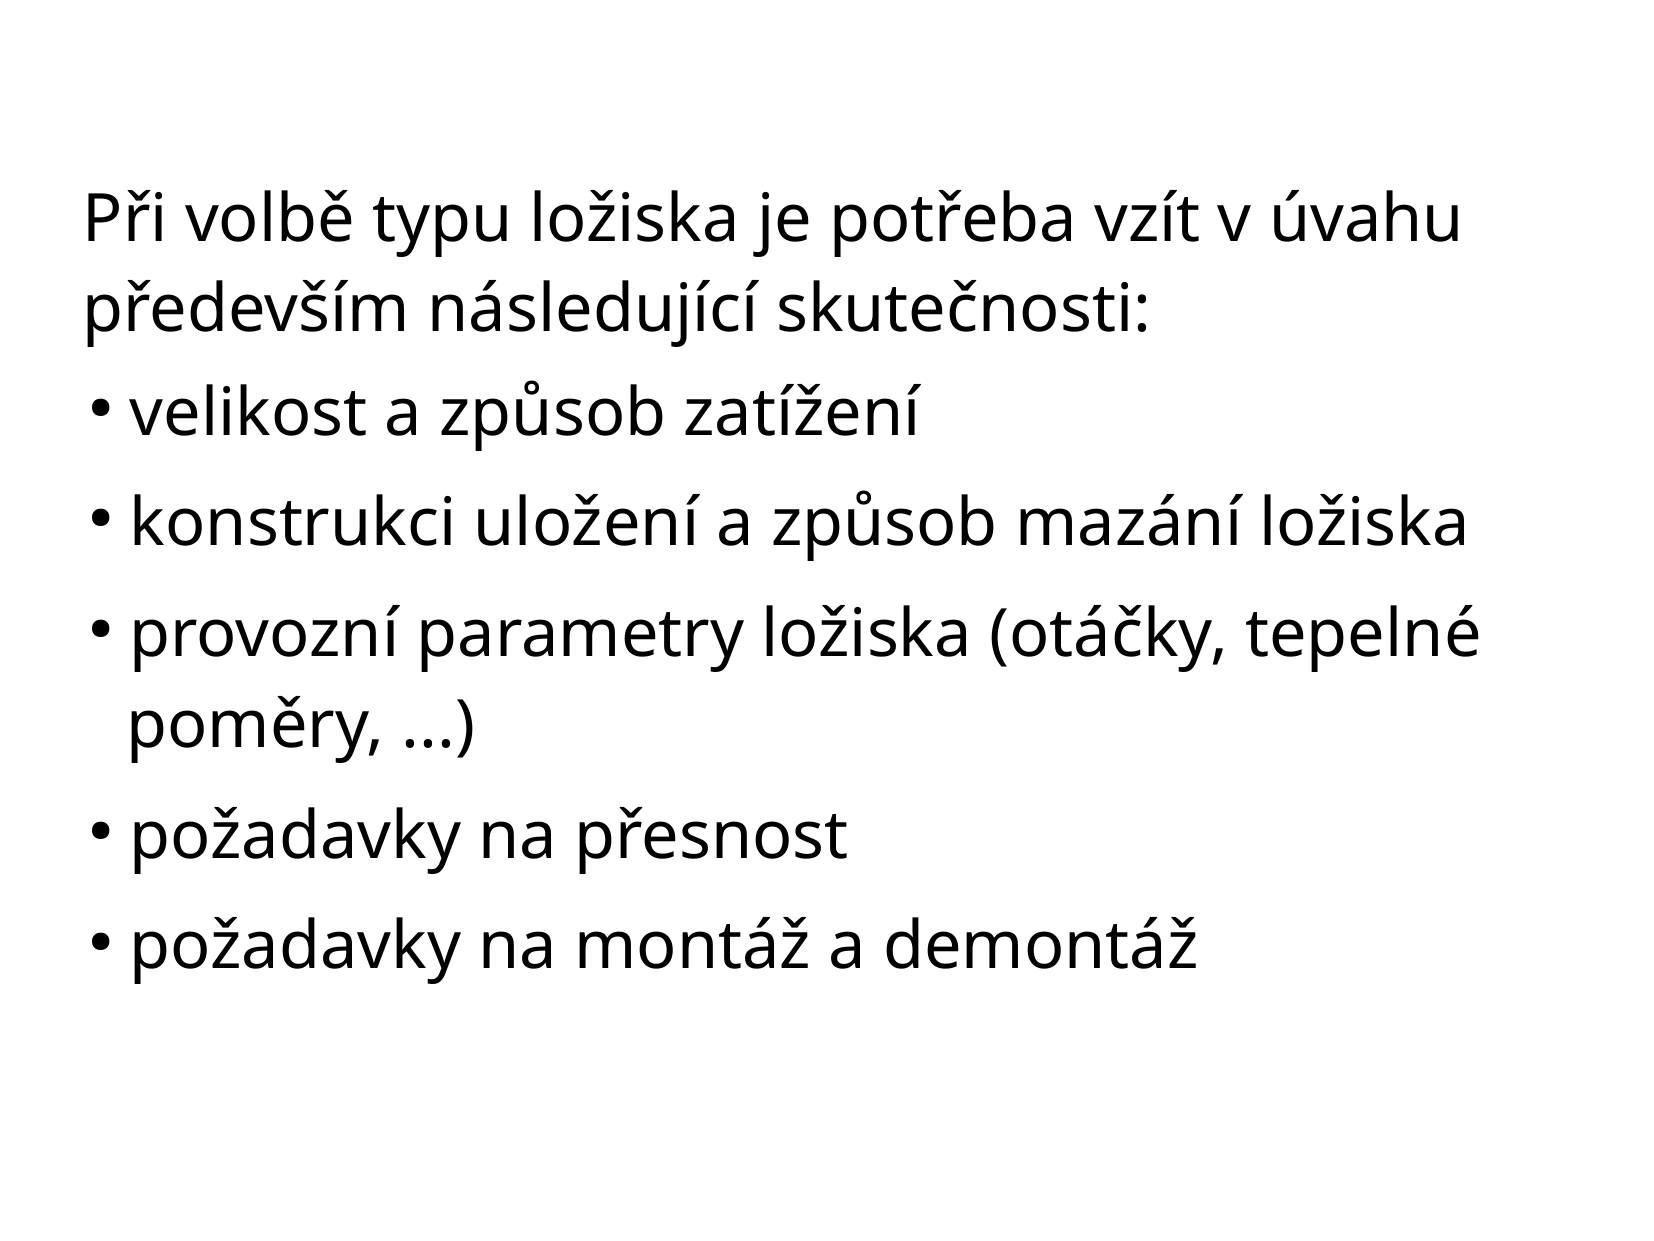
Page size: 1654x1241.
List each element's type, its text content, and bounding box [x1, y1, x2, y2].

subtitle Při volbě typu ložiska je potřeba vzít v úvahu především následující skutečnosti: velikost a způsob zatížení konstrukci uložení a způsob mazání ložiska provozní parametry ložiska (otáčky, tepelné poměry, ...) požadavky na přesnost požadavky na montáž a demontáž [82, 56, 1571, 1102]
